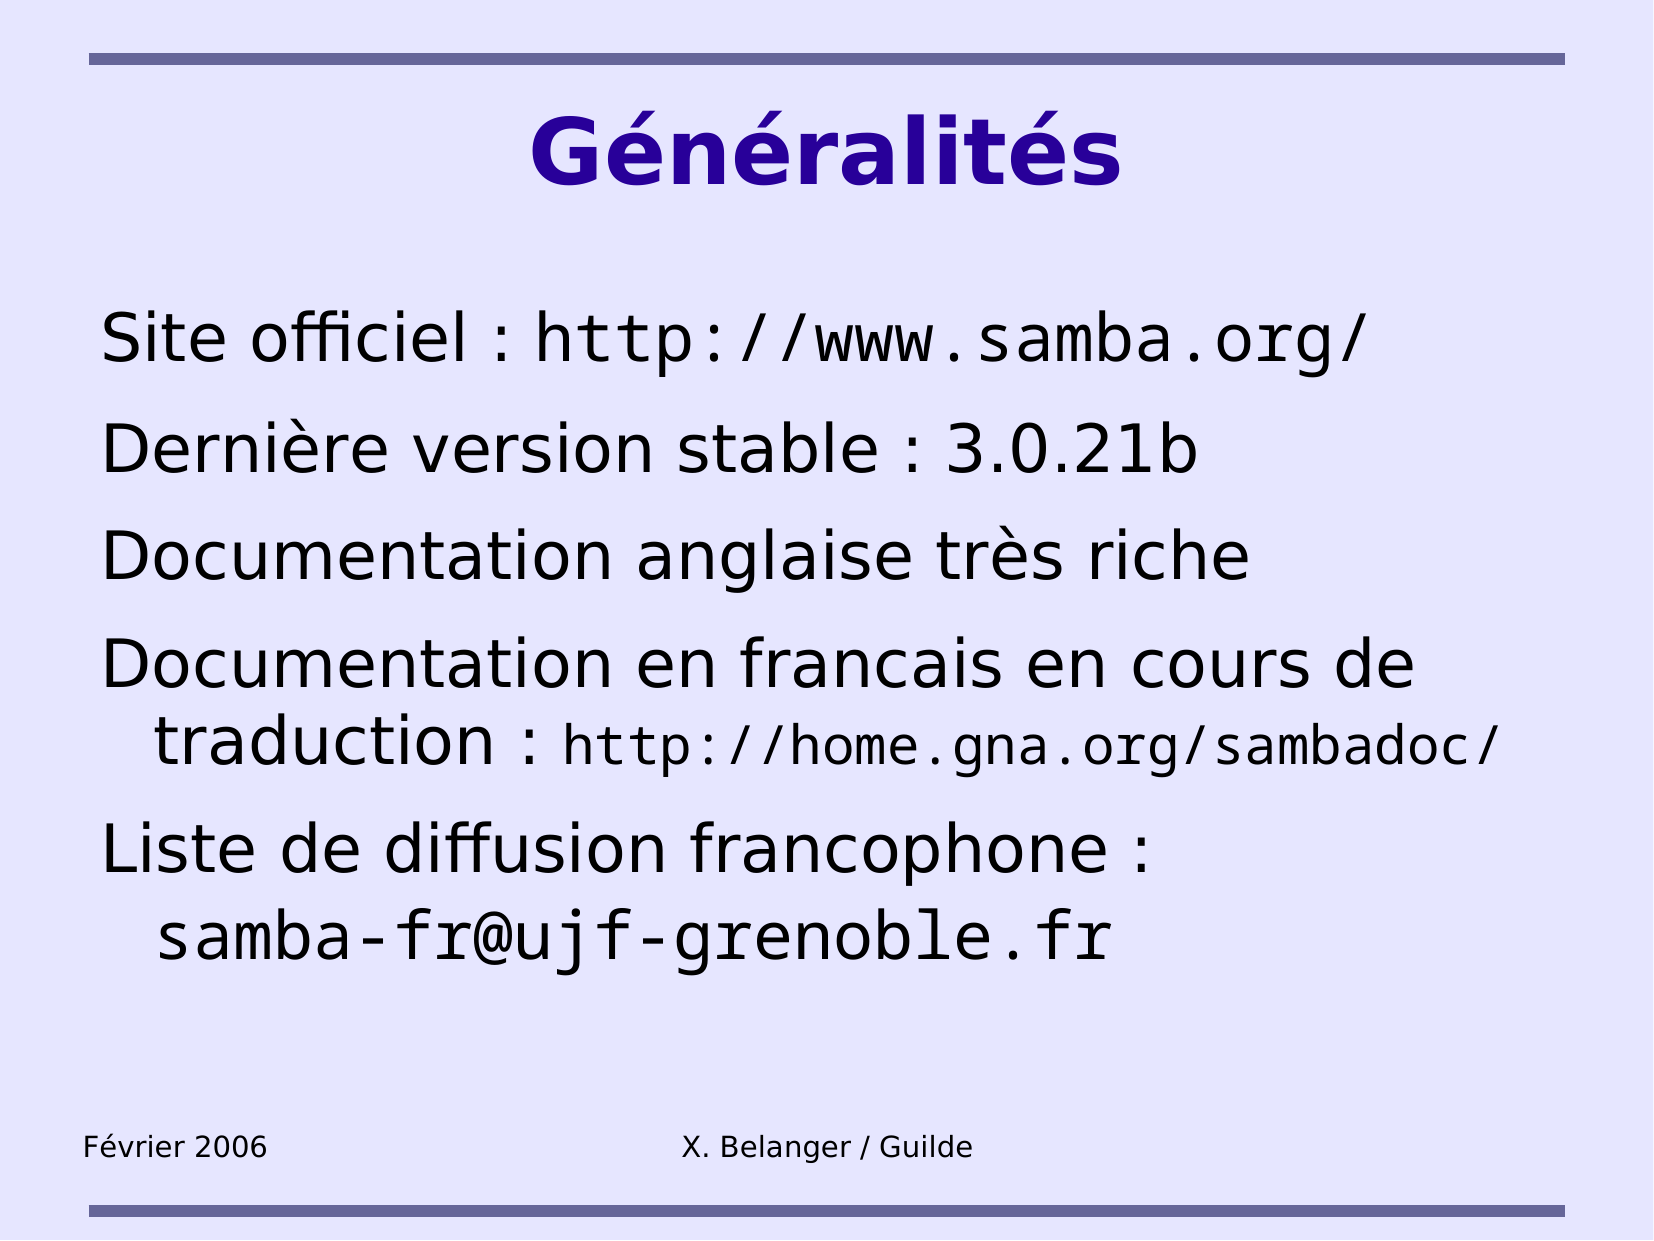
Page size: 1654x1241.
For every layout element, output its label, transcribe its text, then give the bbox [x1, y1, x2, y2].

list Site officiel : http://www.samba.org/ Dernière version stable : 3.0.21b Documentation anglaise très riche Documentation en francais en cours de traduction : http://home.gna.org/sambadoc/ Liste de diffusion francophone : samba-fr@ujf-grenoble.fr [82, 290, 1571, 1109]
title Généralités [82, 49, 1571, 257]
